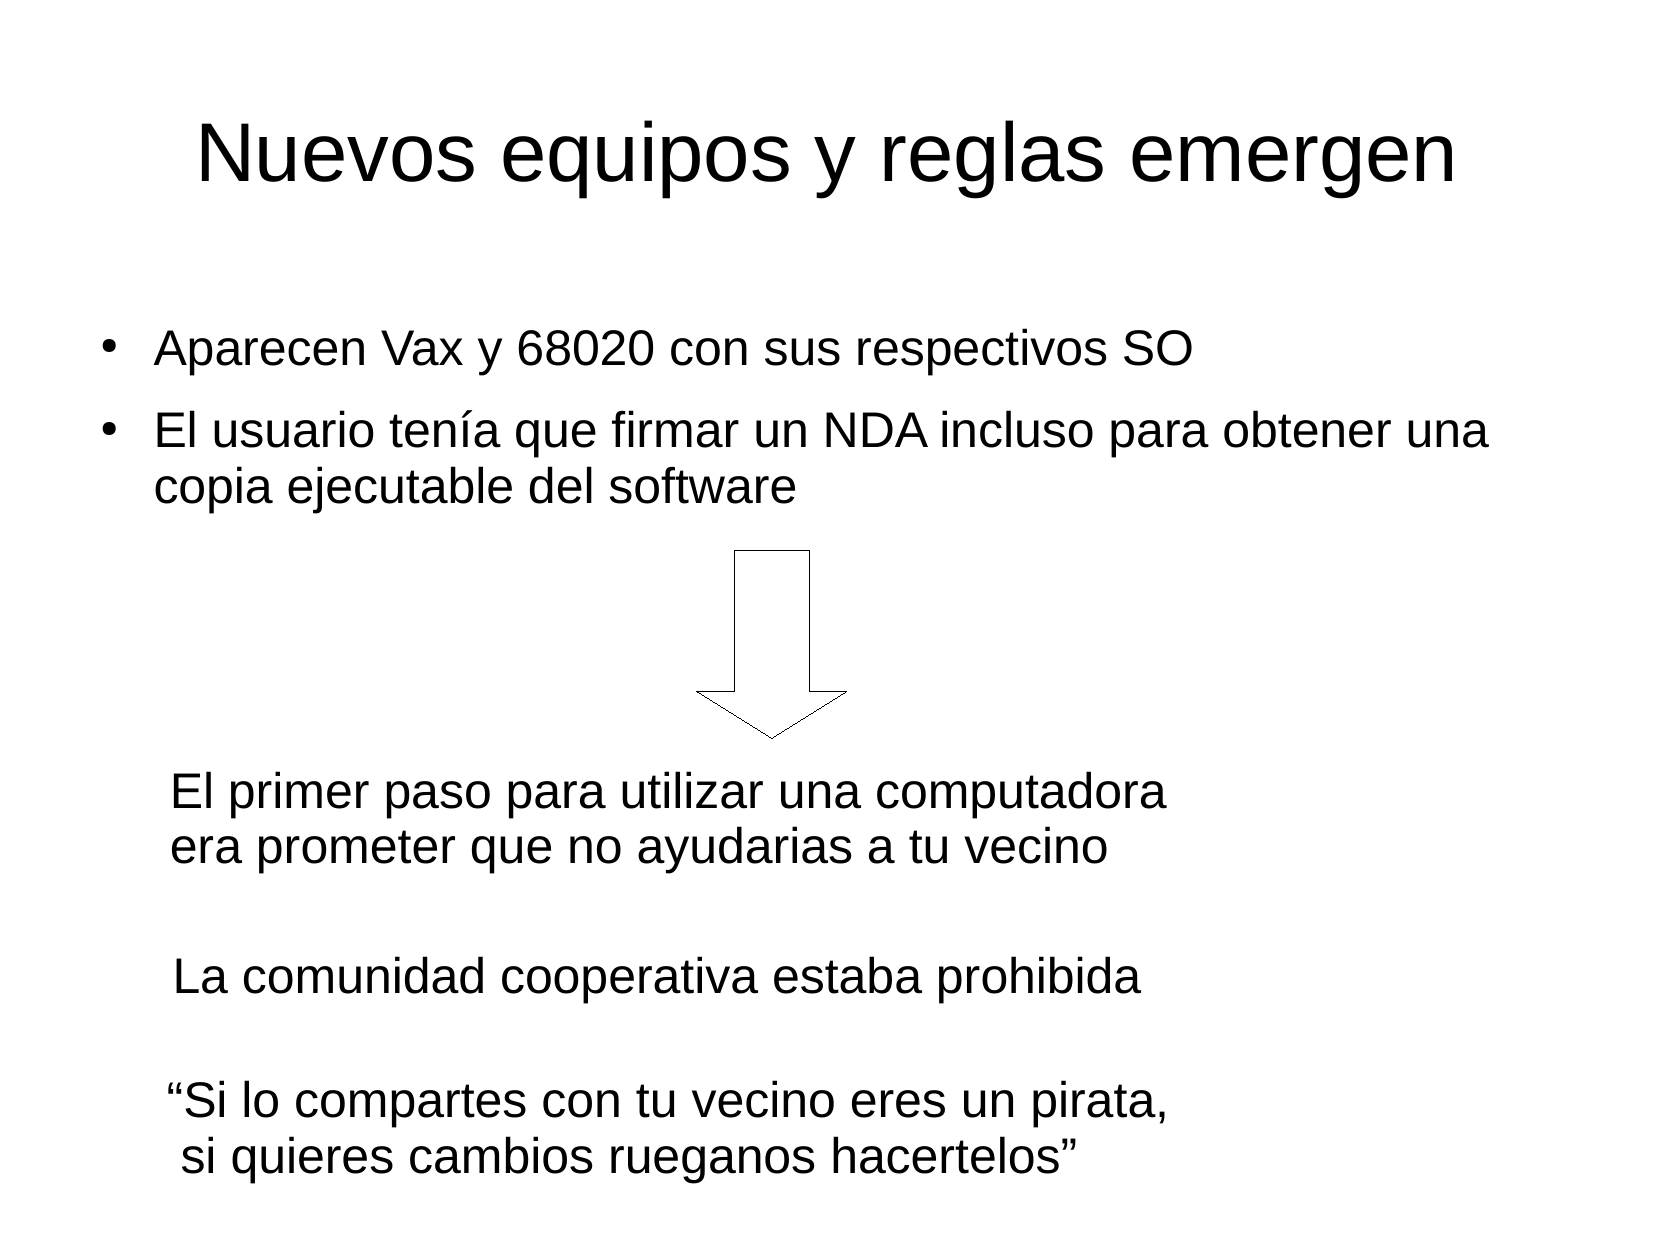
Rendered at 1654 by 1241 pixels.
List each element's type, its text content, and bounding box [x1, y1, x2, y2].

text_box [696, 550, 847, 739]
text_box La comunidad cooperativa estaba prohibida [157, 941, 1157, 1012]
text_box “Si lo compartes con tu vecino eres un pirata, si quieres cambios rueganos hacertelos” [151, 1065, 1186, 1192]
text_box El primer paso para utilizar una computadora era prometer que no ayudarias a tu vecino [155, 755, 1501, 882]
list El usuario tenía que firmar un NDA incluso para obtener una copia ejecutable del software [82, 402, 1571, 514]
title Nuevos equipos y reglas emergen [82, 49, 1571, 257]
list Aparecen Vax y 68020 con sus respectivos SO [82, 319, 1571, 402]
